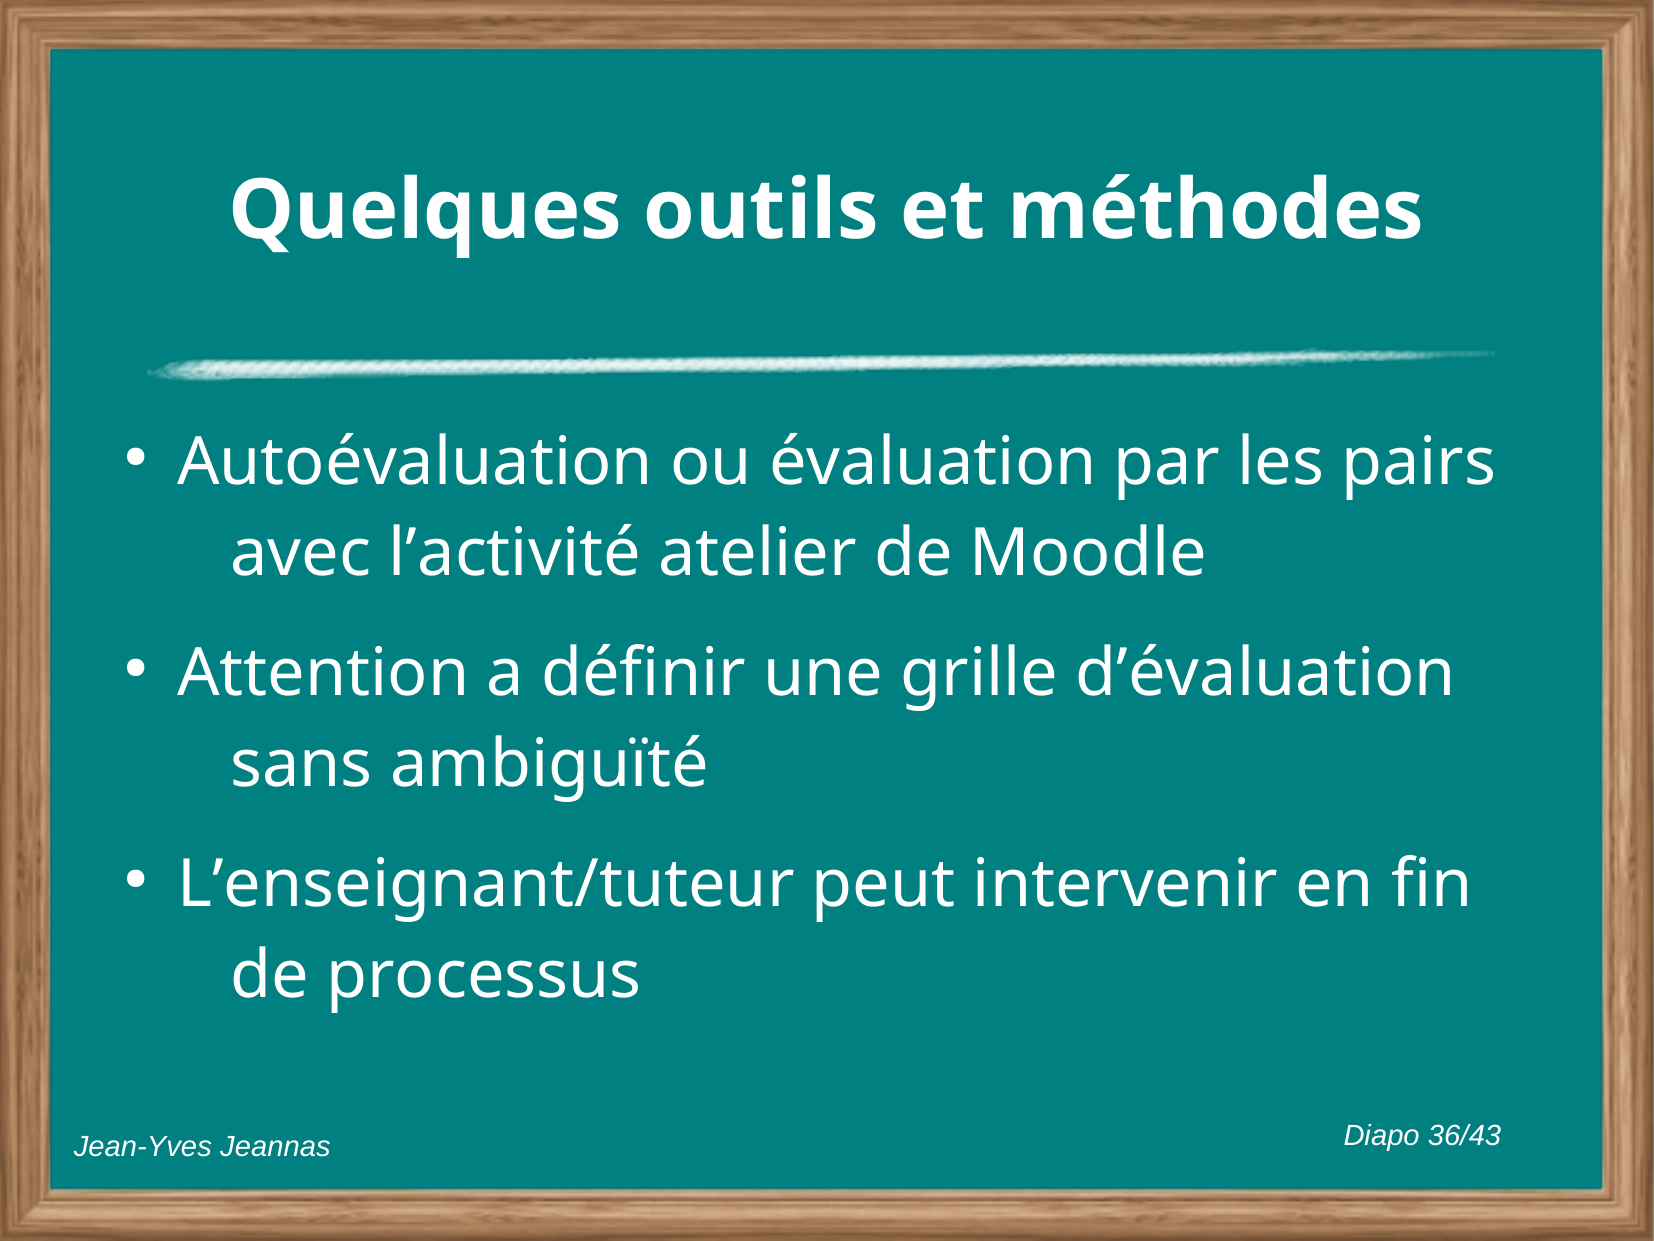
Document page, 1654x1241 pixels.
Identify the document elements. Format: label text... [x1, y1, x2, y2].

picture [0, 0, 1654, 1241]
list Autoévaluation ou évaluation par les pairs avec l’activité atelier de Moodle Attention a définir une grille d’évaluation sans ambiguïté L’enseignant/tuteur peut intervenir en fin de processus [88, 413, 1565, 1063]
title Quelques outils et méthodes [88, 88, 1565, 325]
